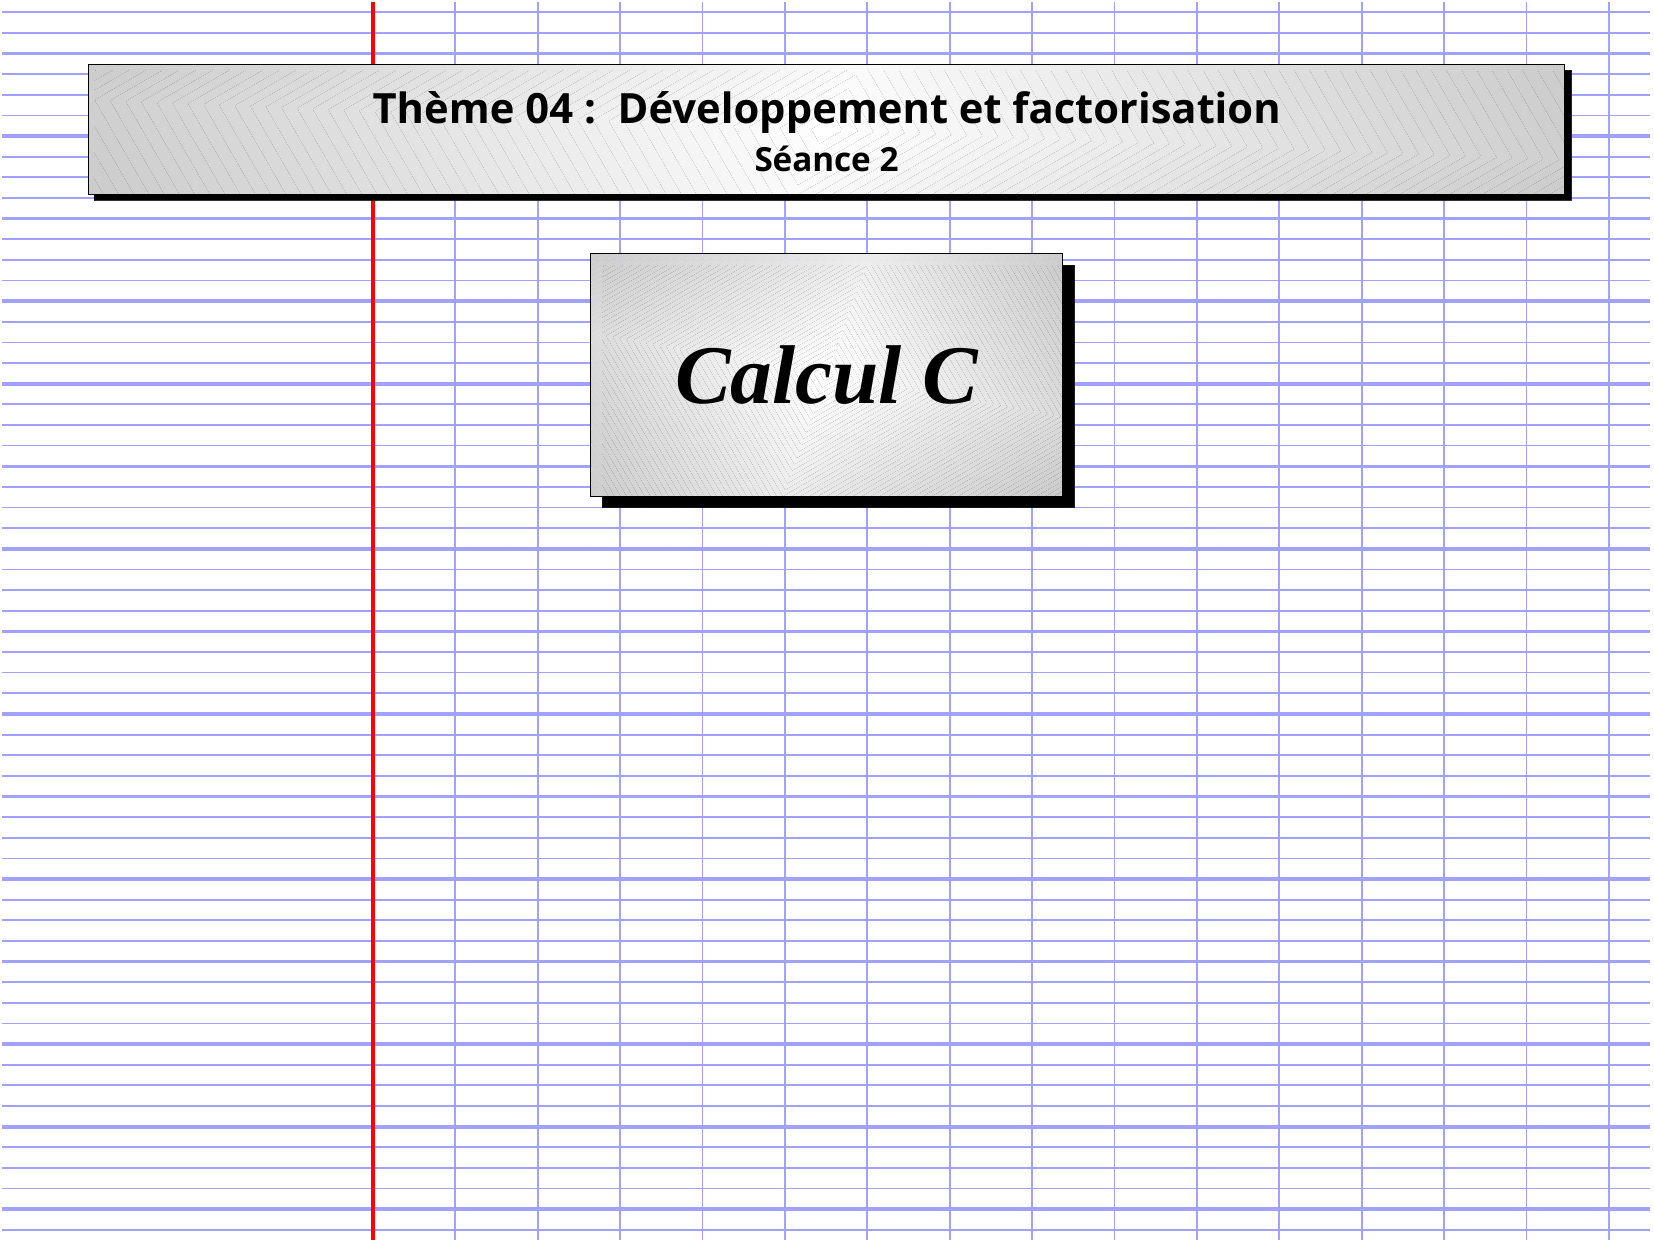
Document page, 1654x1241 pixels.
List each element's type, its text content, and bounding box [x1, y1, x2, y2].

text_box Calcul C [590, 253, 1063, 497]
picture [0, 0, 1654, 1241]
text_box Thème 04 : Développement et factorisation Séance 2 [88, 64, 1565, 195]
